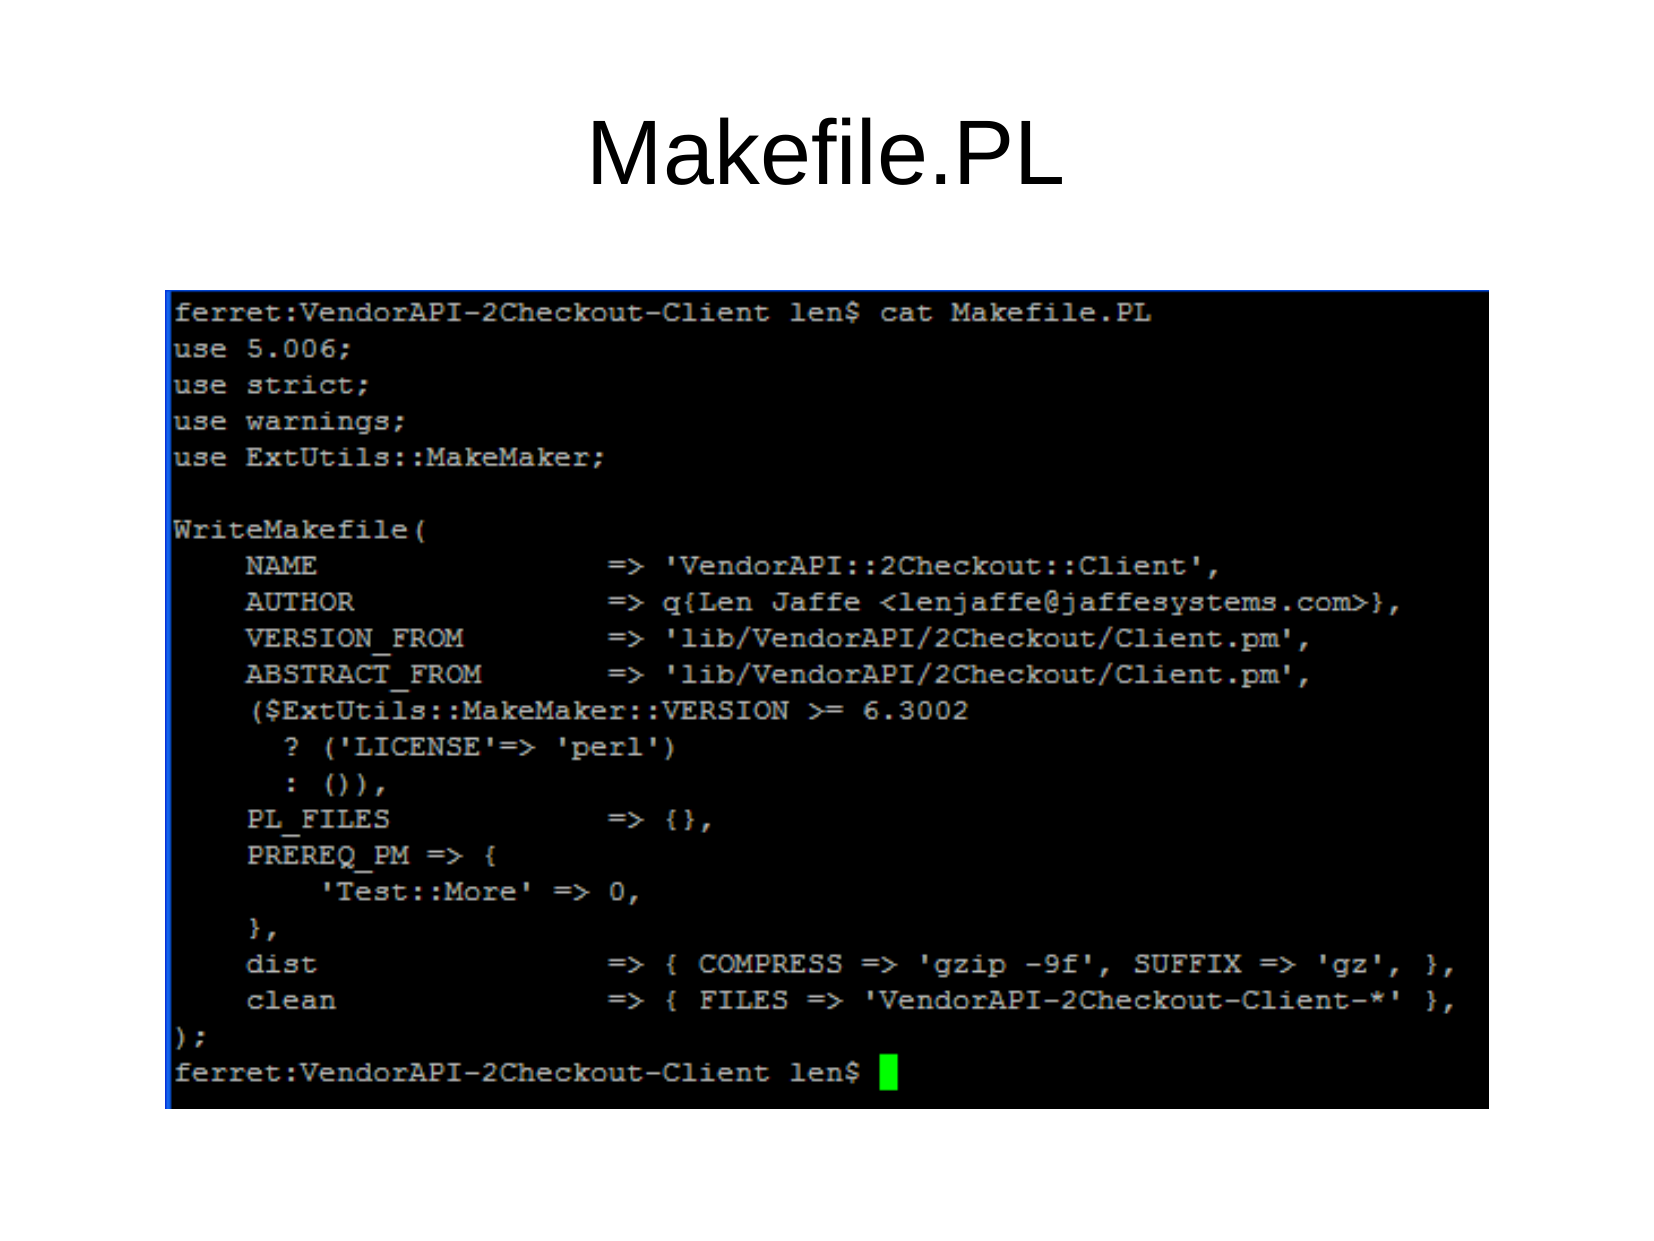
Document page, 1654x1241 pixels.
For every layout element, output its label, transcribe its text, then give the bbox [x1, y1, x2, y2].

picture [165, 290, 1489, 1109]
title Makefile.PL [82, 49, 1571, 257]
